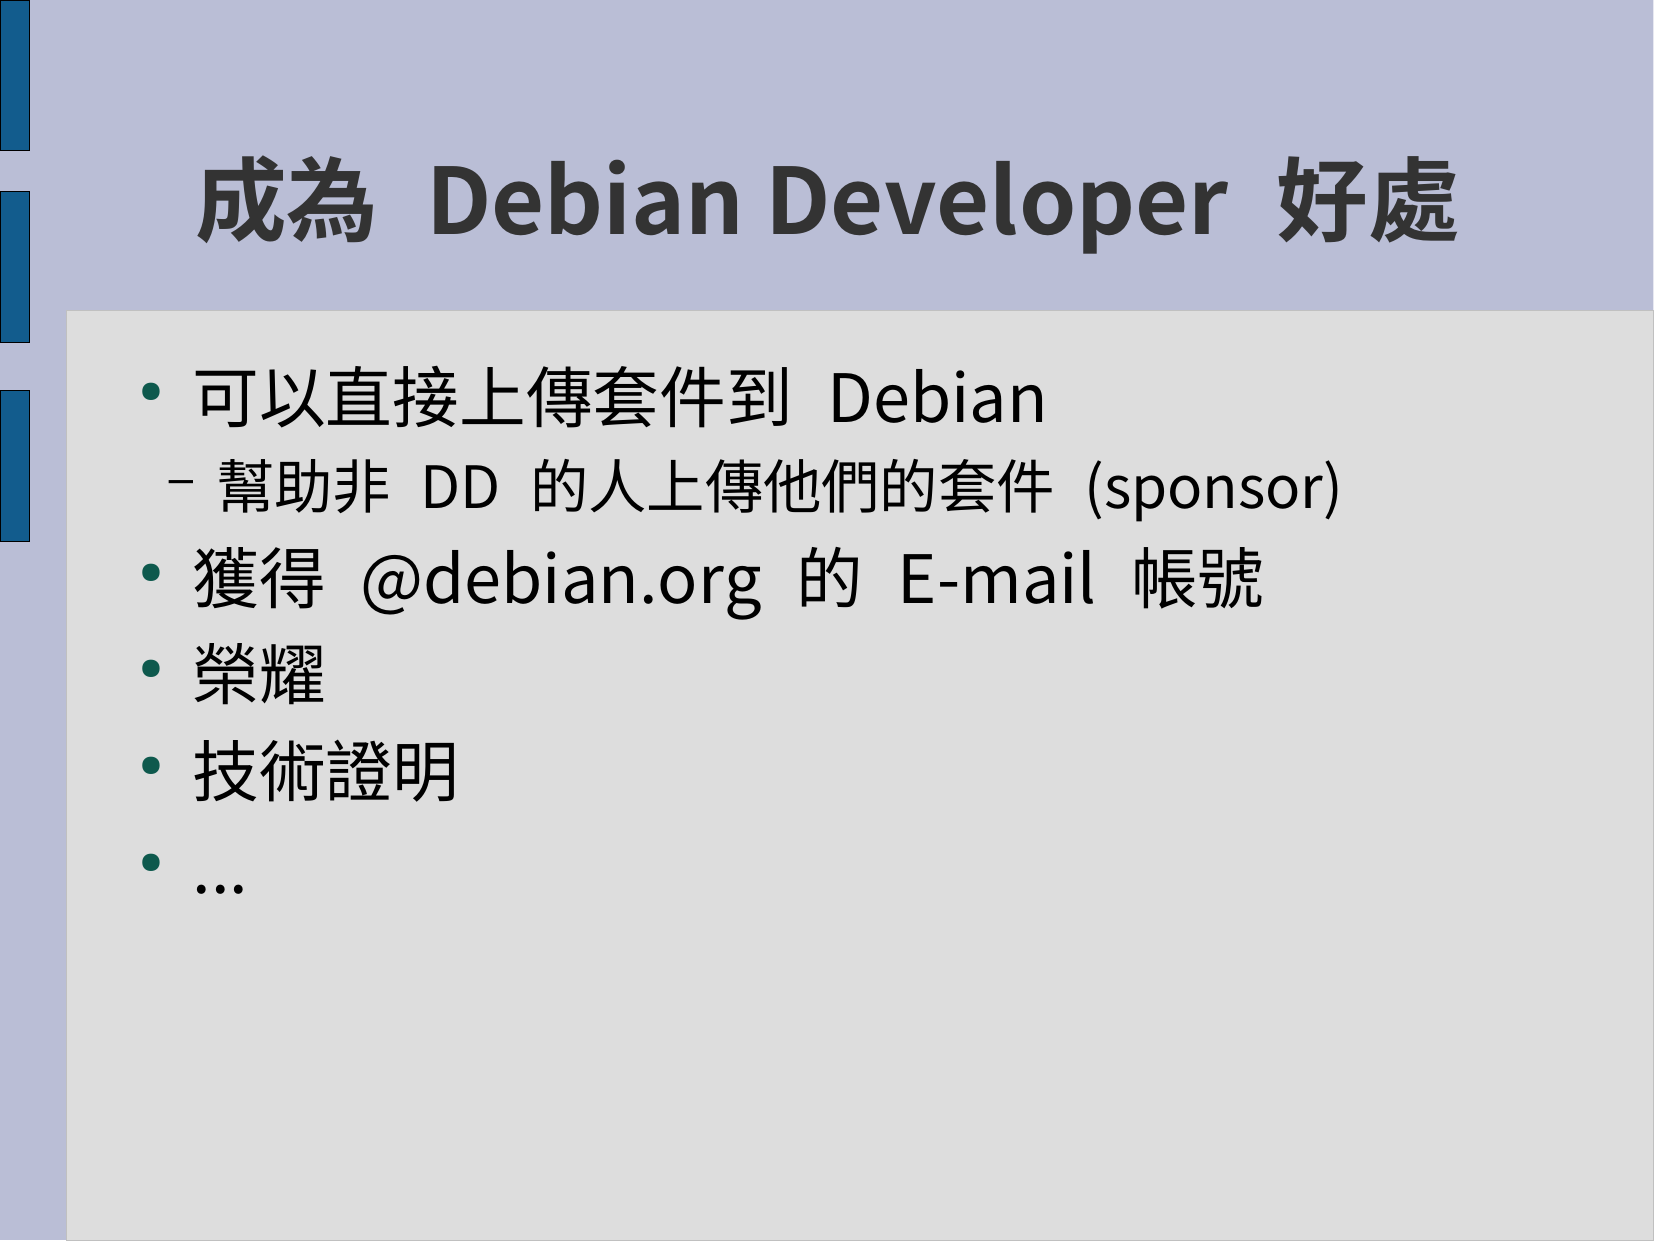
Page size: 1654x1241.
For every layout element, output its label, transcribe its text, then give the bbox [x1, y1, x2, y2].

title 成為 Debian Developer 好處 [121, 91, 1534, 299]
list 可以直接上傳套件到 Debian 幫助非 DD 的人上傳他們的套件 (sponsor) 獲得 @debian.org 的 E-mail 帳號 榮耀 技術證明 ... [121, 344, 1534, 1164]
